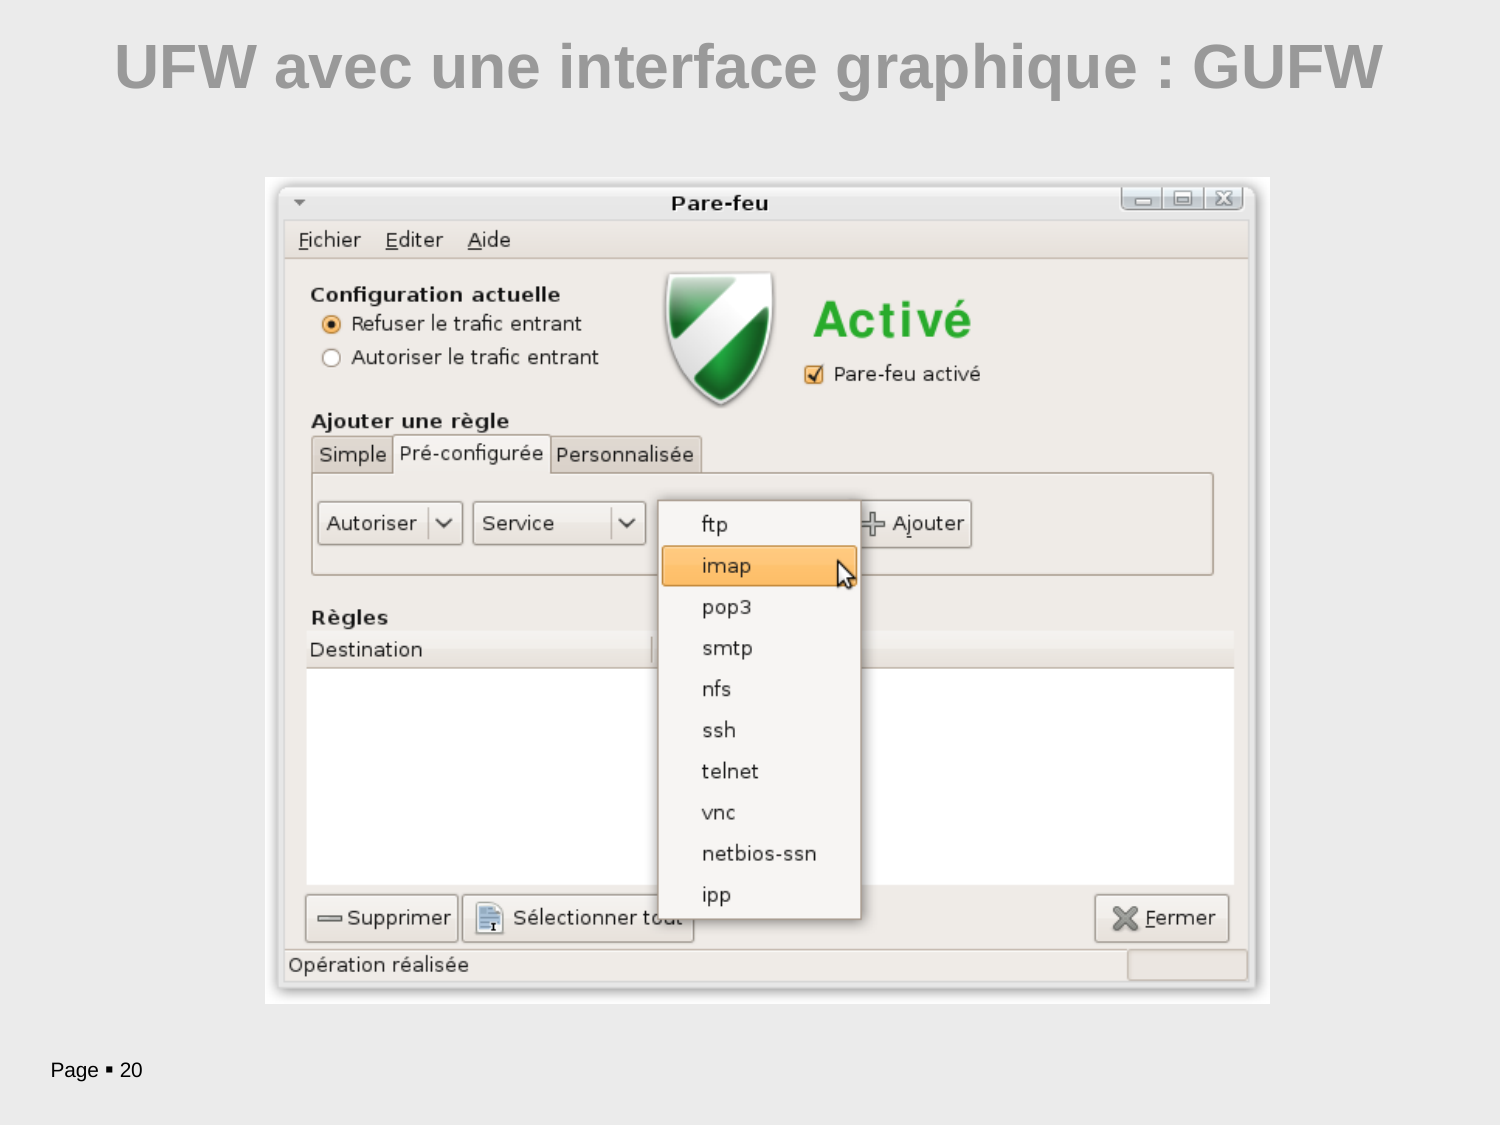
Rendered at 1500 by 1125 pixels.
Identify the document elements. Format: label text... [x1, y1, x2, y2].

title UFW avec une interface graphique : GUFW [51, 19, 1449, 118]
picture [265, 177, 1270, 1004]
